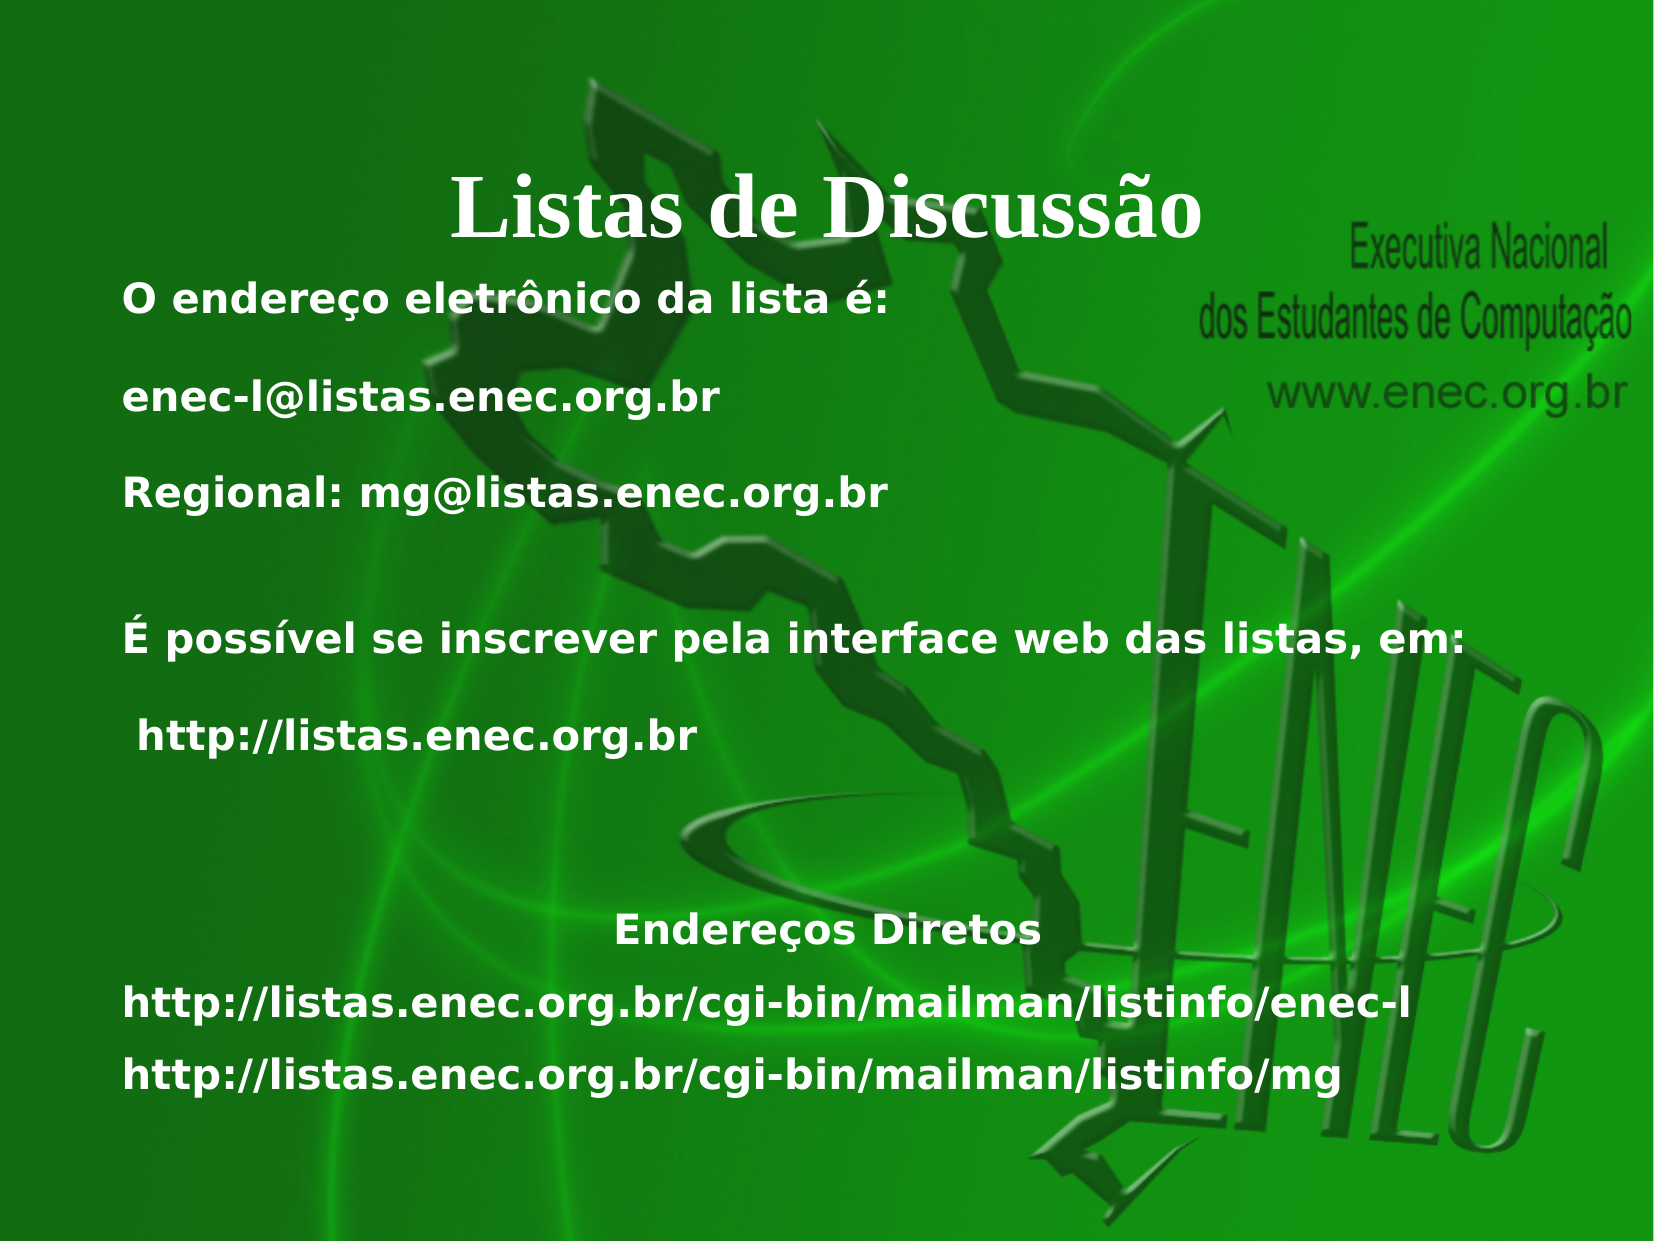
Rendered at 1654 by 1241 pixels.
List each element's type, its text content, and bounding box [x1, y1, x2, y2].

text_box O endereço eletrônico da lista é: enec-l@listas.enec.org.br Regional: mg@listas.enec.org.br É possível se inscrever pela interface web das listas, em: http://listas.enec.org.br Endereços Diretos http://listas.enec.org.br/cgi-bin/mailman/listinfo/enec-l http://listas.enec.org.br/cgi-bin/mailman/listinfo/mg [121, 226, 1534, 1241]
title Listas de Discussão [121, 103, 1534, 226]
picture [0, 0, 1654, 1241]
